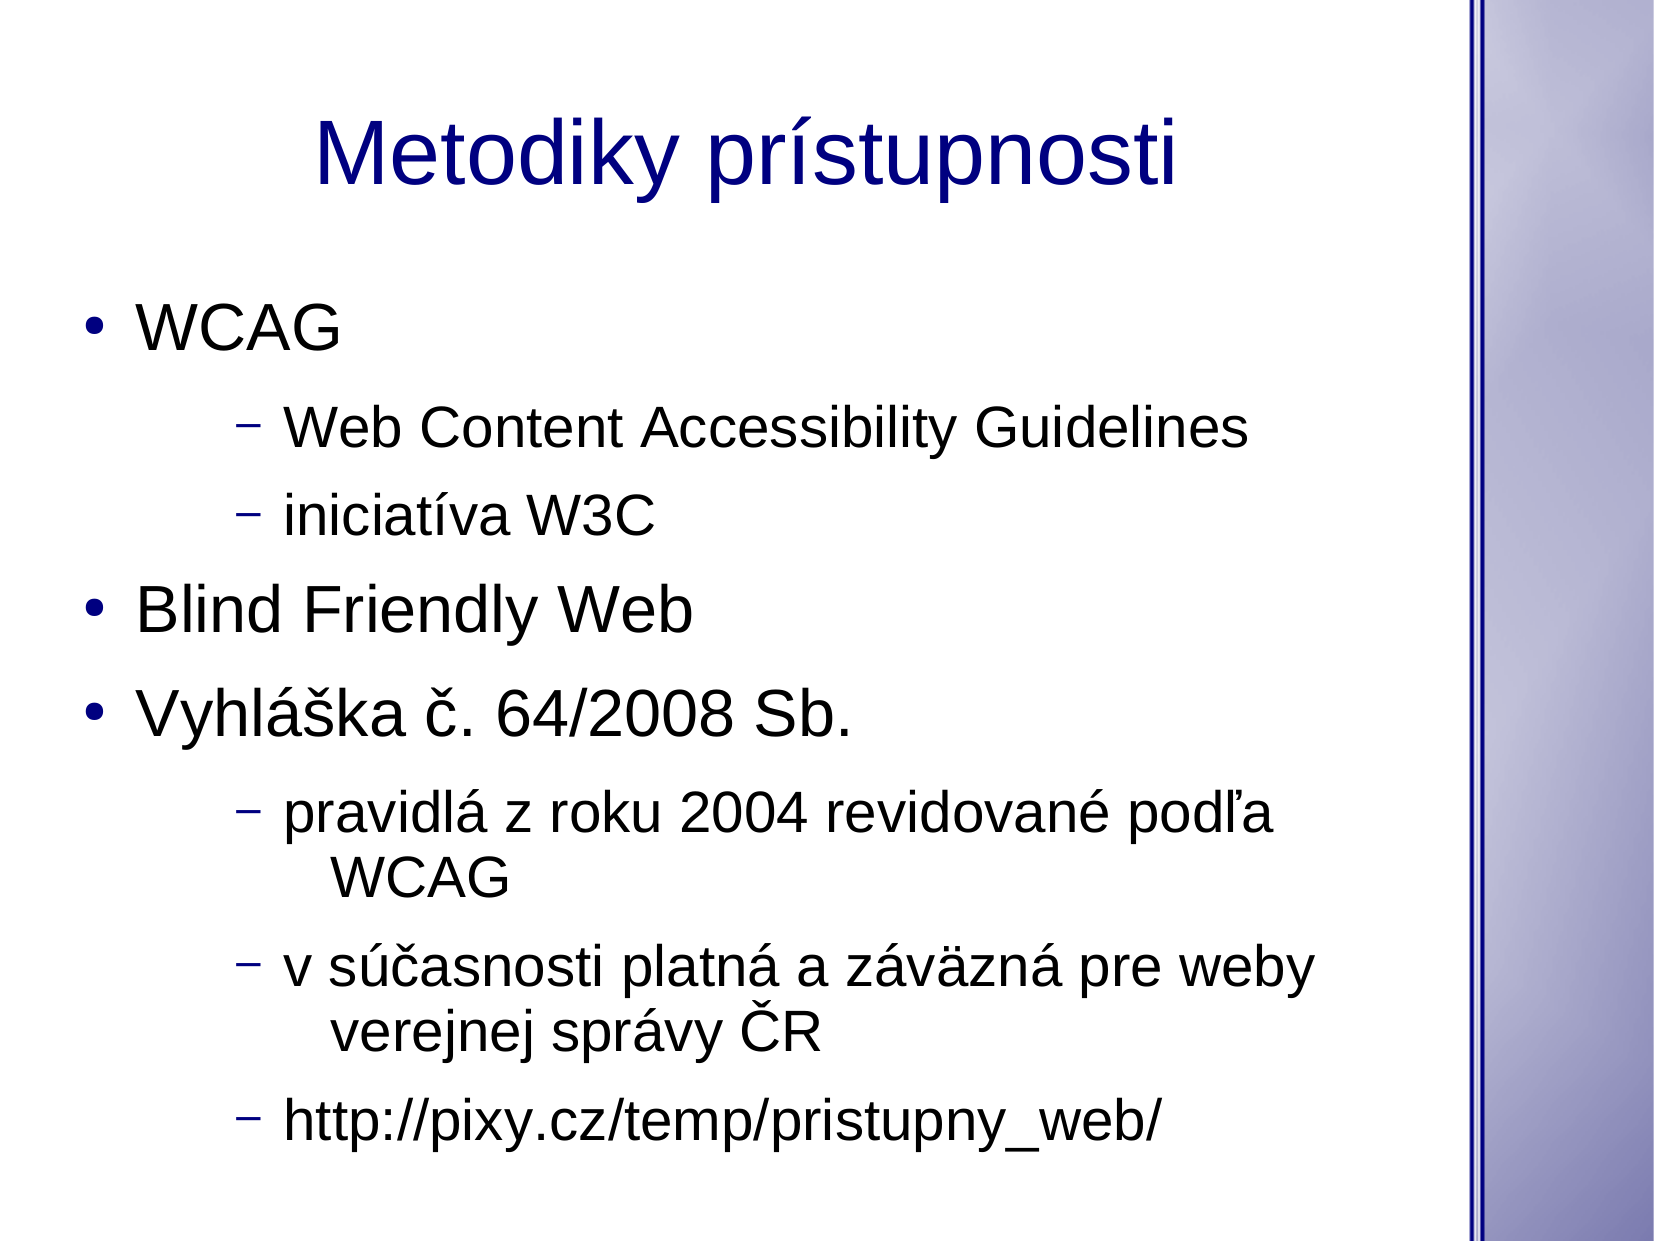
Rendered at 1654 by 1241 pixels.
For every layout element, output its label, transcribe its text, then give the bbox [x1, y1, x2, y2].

list WCAG Web Content Accessibility Guidelines iniciatíva W3C Blind Friendly Web Vyhláška č. 64/2008 Sb. pravidlá z roku 2004 revidované podľa WCAG v súčasnosti platná a záväzná pre weby verejnej správy ČR http://pixy.cz/temp/pristupny_web/ [47, 290, 1447, 1151]
picture [0, 0, 1654, 1241]
title Metodiky prístupnosti [47, 56, 1447, 250]
